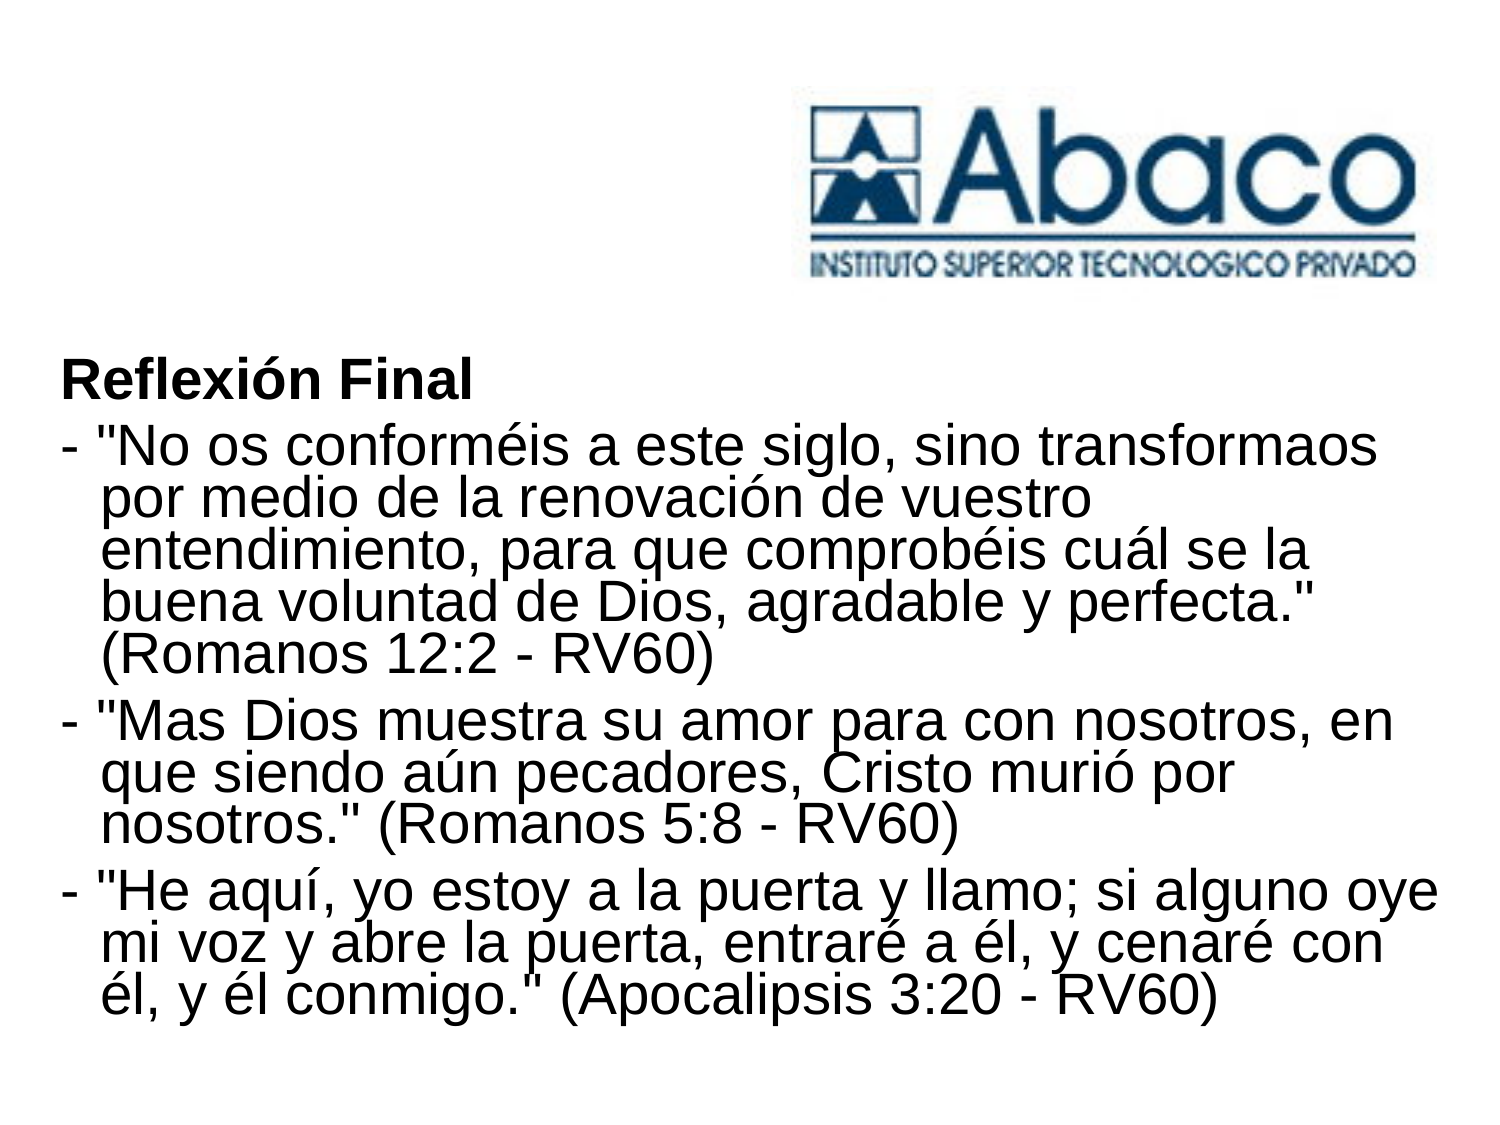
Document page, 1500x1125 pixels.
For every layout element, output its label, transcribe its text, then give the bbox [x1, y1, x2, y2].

list Reflexión Final - "No os conforméis a este siglo, sino transformaos por medio de la renovación de vuestro entendimiento, para que comprobéis cuál se la buena voluntad de Dios, agradable y perfecta." (Romanos 12:2 - RV60) - "Mas Dios muestra su amor para con nosotros, en que siendo aún pecadores, Cristo murió por nosotros." (Romanos 5:8 - RV60) - "He aquí, yo estoy a la puerta y llamo; si alguno oye mi voz y abre la puerta, entraré a él, y cenaré con él, y él conmigo." (Apocalipsis 3:20 - RV60) [29, 349, 1471, 1125]
picture [791, 86, 1437, 302]
